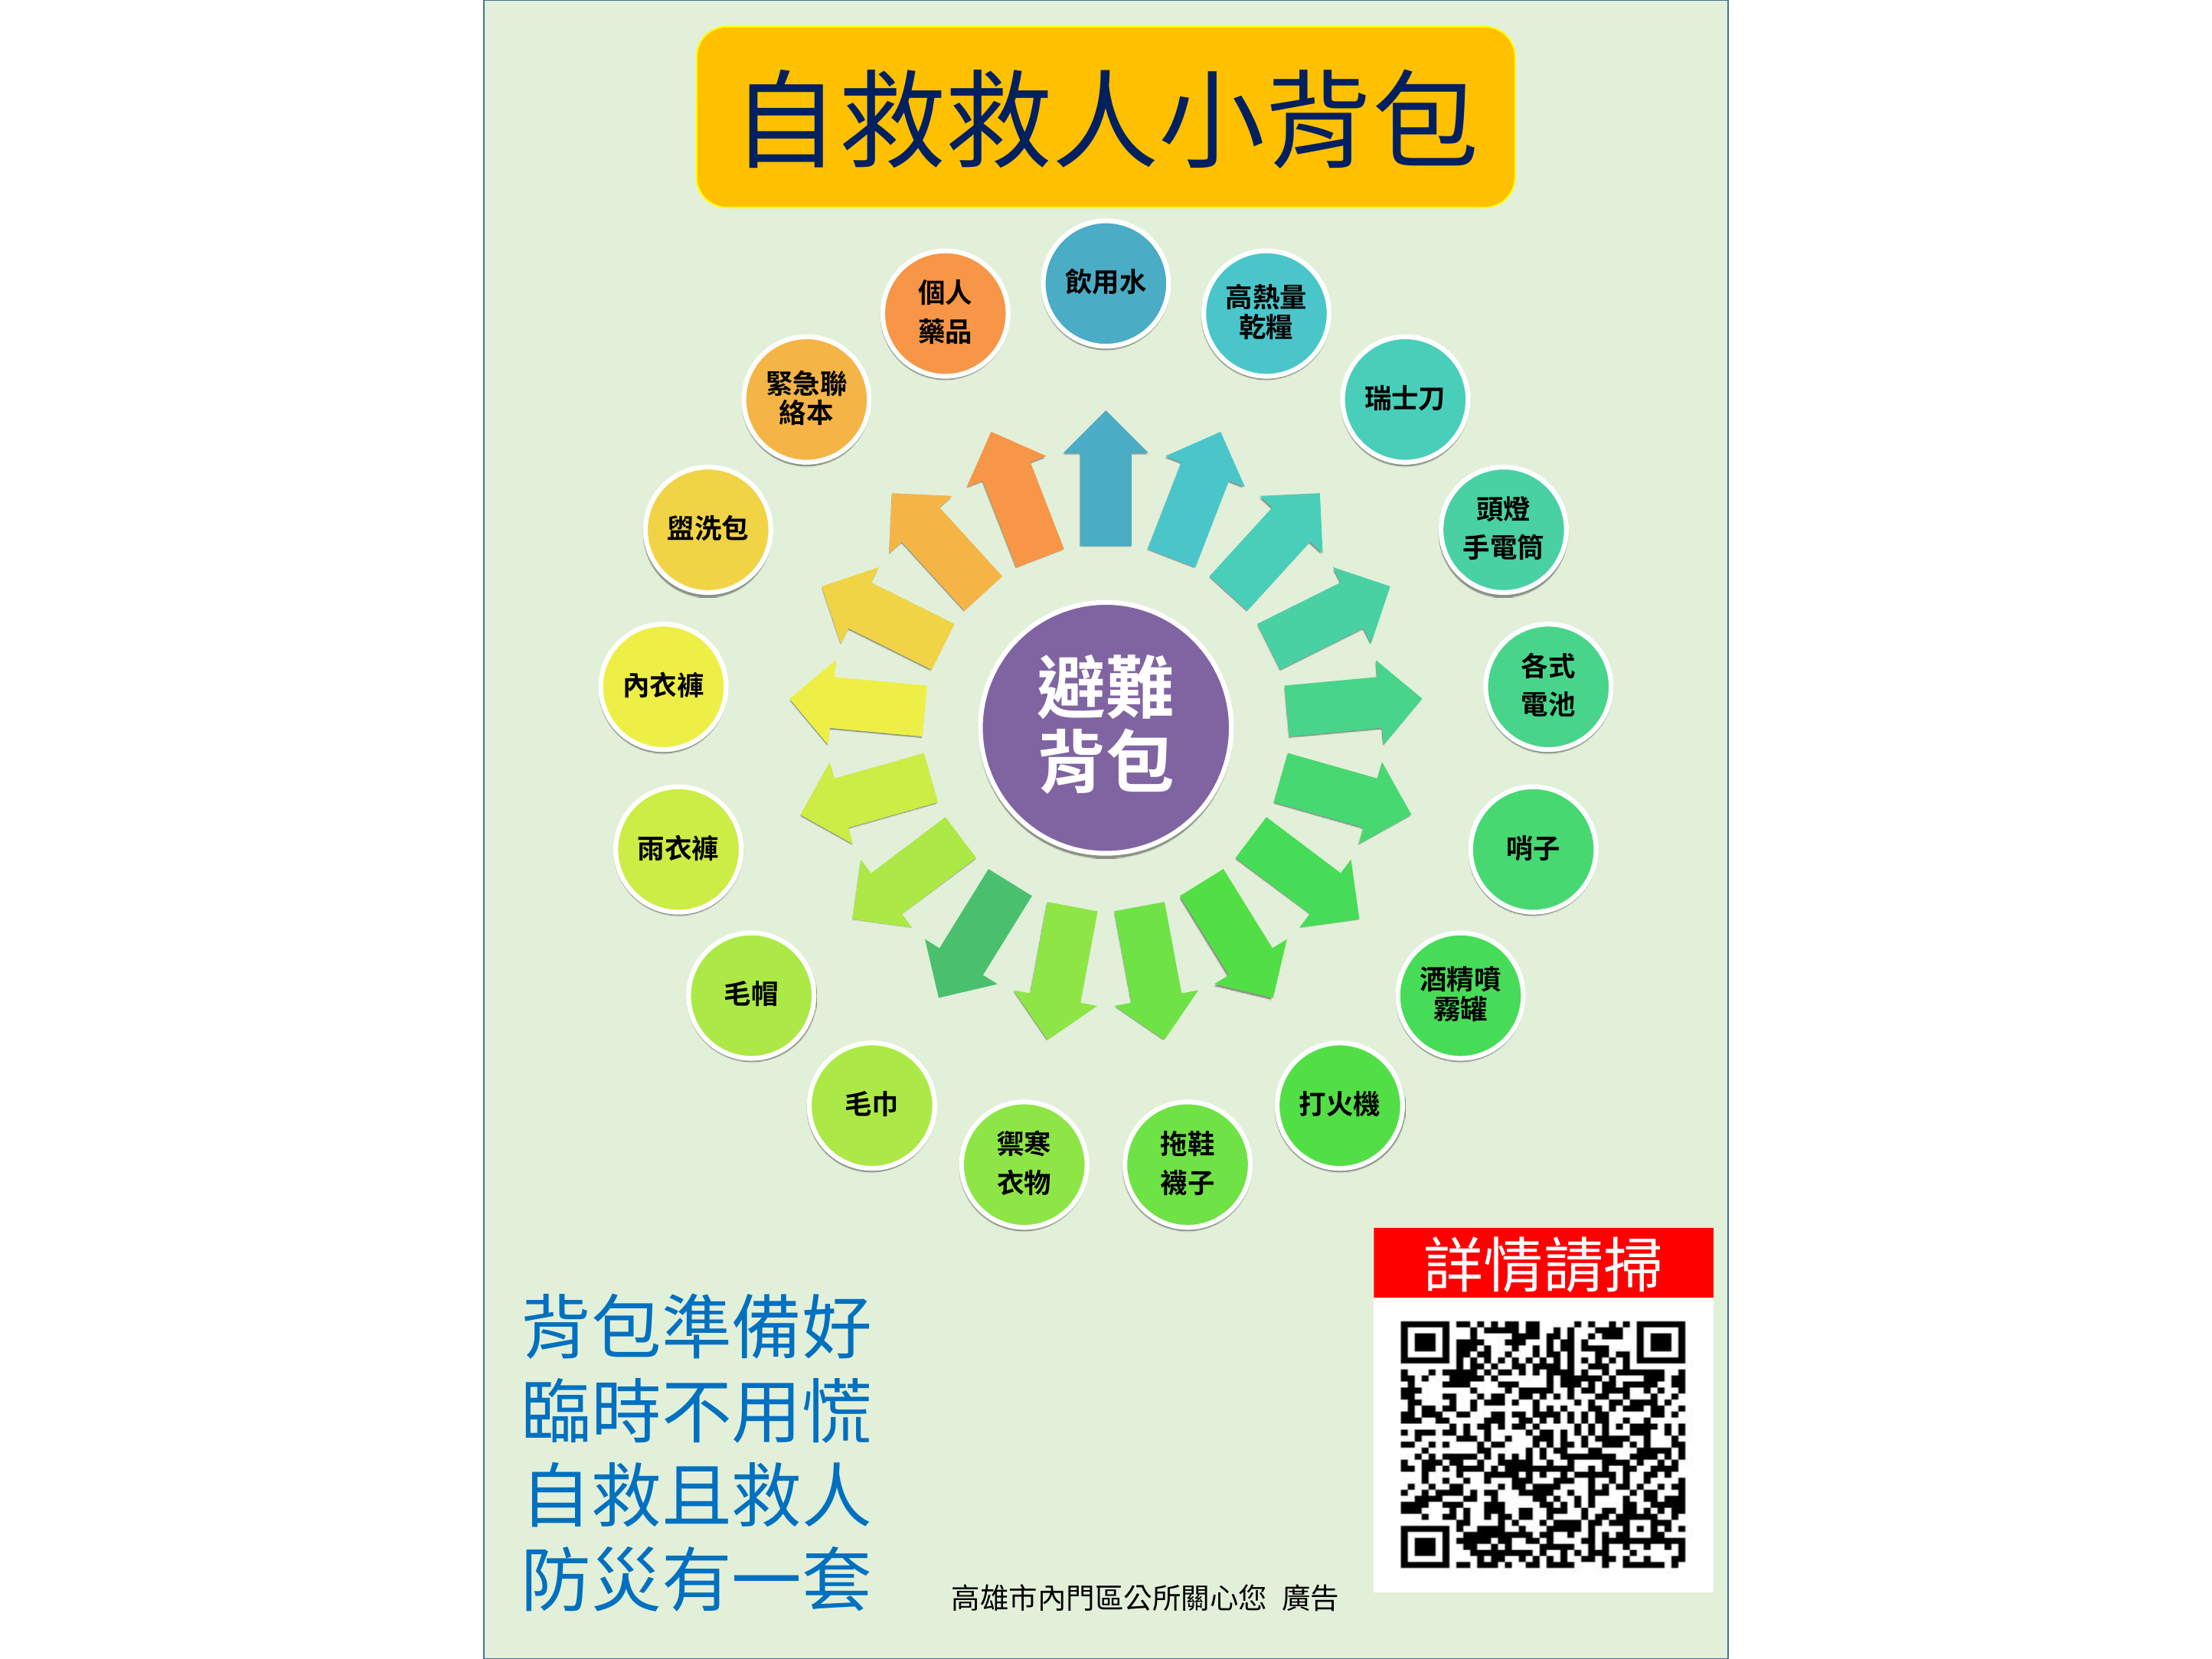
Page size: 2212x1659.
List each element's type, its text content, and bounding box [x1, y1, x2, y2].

text_box 酒精噴霧罐 [1397, 932, 1524, 1059]
text_box 內衣褲 [600, 624, 727, 750]
text_box 瑞士刀 [1342, 336, 1469, 462]
text_box 避難背包 [980, 602, 1232, 854]
text_box 毛巾 [809, 1043, 935, 1169]
text_box 飲用水 [1043, 220, 1169, 347]
text_box 背包準備好 臨時不用慌 自救且救人 防災有一套 [414, 1219, 979, 1659]
text_box 毛帽 [688, 932, 815, 1059]
text_box 高熱量乾糧 [1204, 250, 1329, 377]
picture [1374, 1298, 1714, 1592]
text_box 拖鞋 襪子 [1125, 1102, 1250, 1228]
text_box 高雄市內門區公所關心您 廣告 [979, 1574, 1882, 1621]
text_box 盥洗包 [645, 467, 771, 593]
text_box 各式 電池 [1485, 624, 1612, 750]
text_box 禦寒 衣物 [961, 1102, 1087, 1228]
text_box 詳情請掃 [1374, 1227, 1714, 1298]
text_box 哨子 [1470, 786, 1596, 913]
text_box [979, 1621, 1728, 1659]
text_box 雨衣褲 [616, 786, 742, 913]
text_box 緊急聯絡本 [743, 336, 870, 462]
text_box 個人 藥品 [882, 250, 1008, 377]
text_box 打火機 [1277, 1043, 1403, 1169]
text_box 頭燈 手電筒 [1441, 467, 1567, 593]
text_box 自救救人小背包 [696, 26, 1515, 208]
text_box [483, 0, 1728, 1574]
